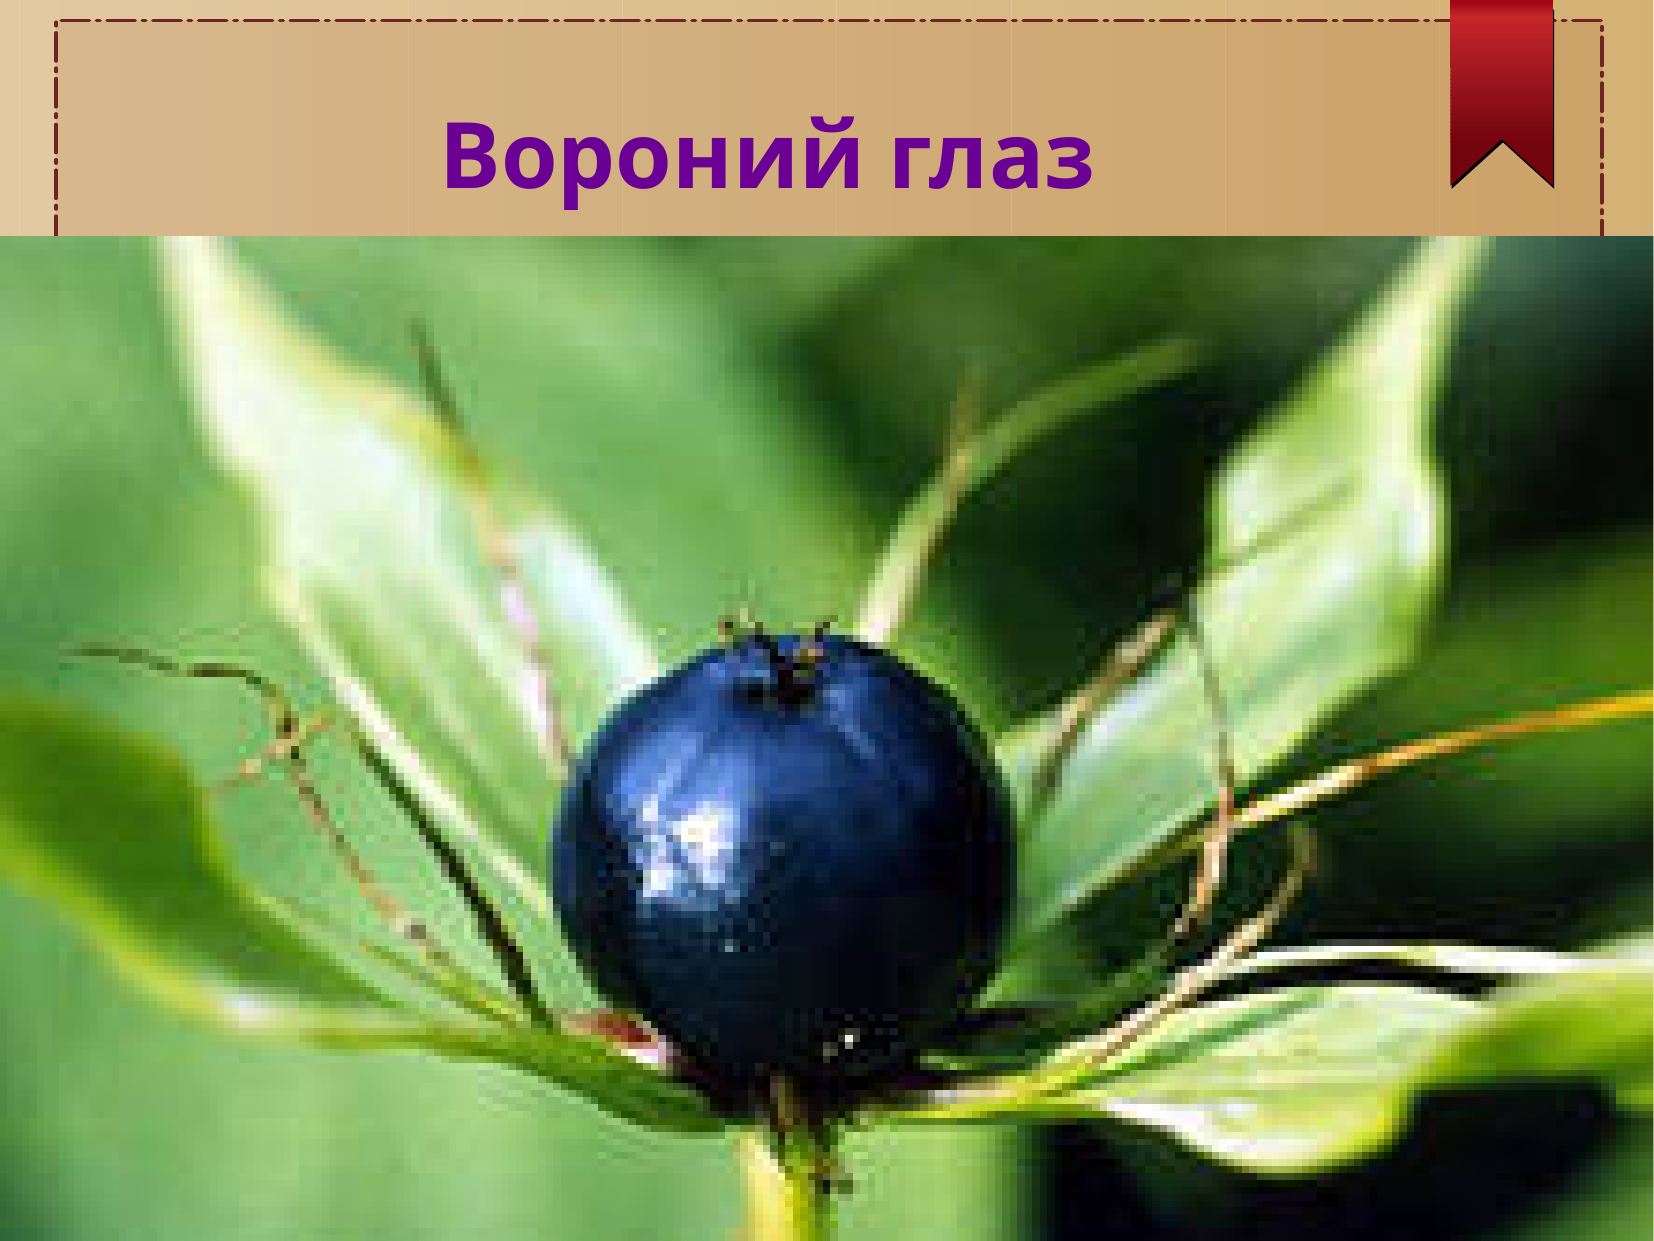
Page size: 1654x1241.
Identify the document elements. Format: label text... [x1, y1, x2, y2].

picture [0, 236, 1654, 1241]
title Вороний глаз [82, 49, 1453, 236]
